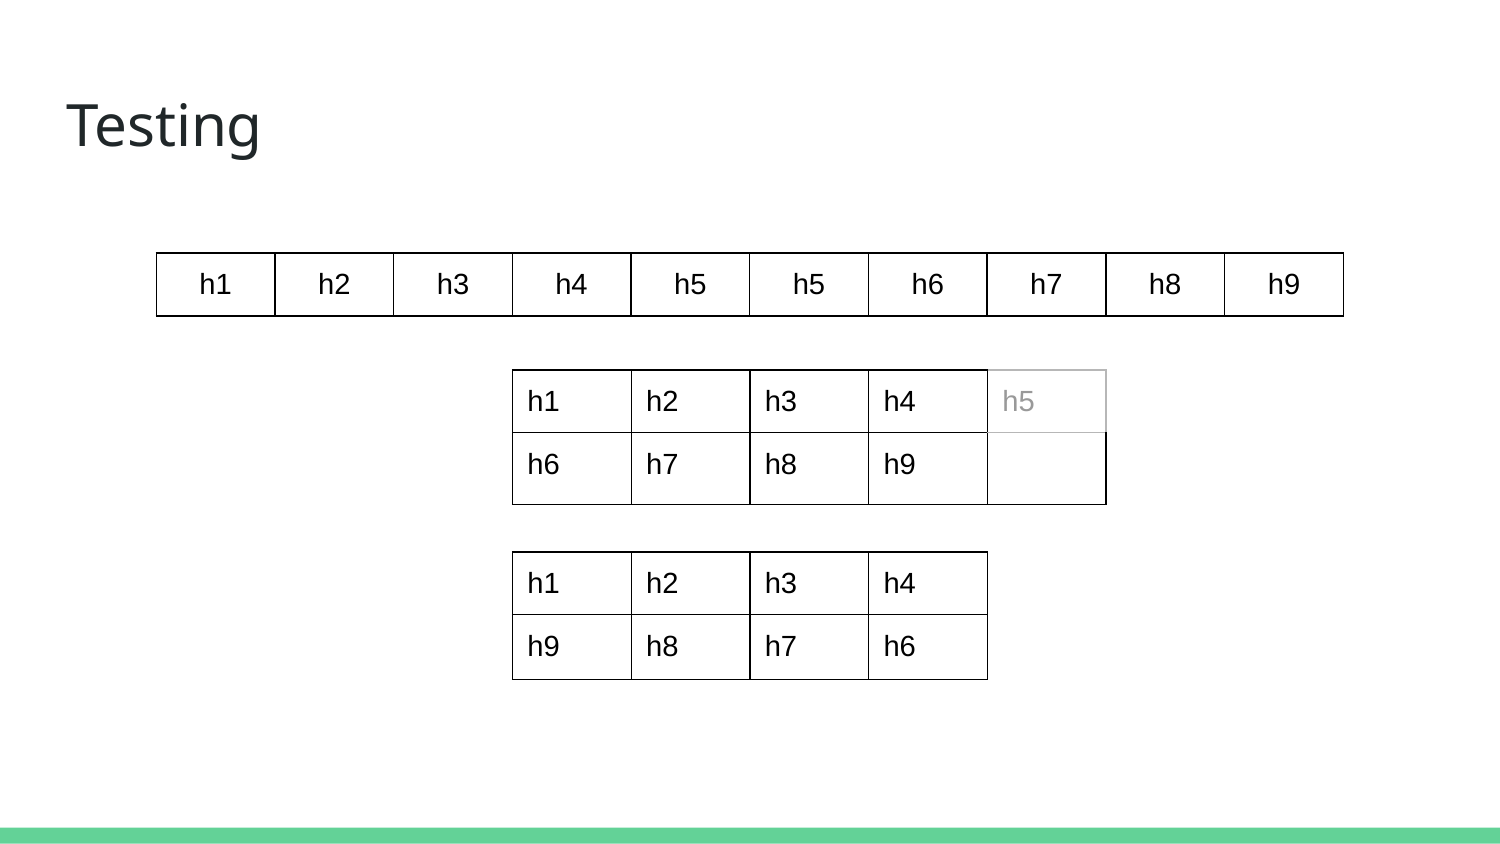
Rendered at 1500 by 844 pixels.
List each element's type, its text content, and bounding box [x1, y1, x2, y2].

table_header h8 [1107, 254, 1224, 315]
table_header h4 [513, 254, 630, 315]
table_header h3 [394, 254, 512, 315]
table_cell h6 [869, 615, 987, 679]
table_header h5 [750, 254, 868, 315]
table_header h1 [513, 553, 631, 614]
table_cell h6 [513, 433, 631, 504]
table_cell h9 [513, 615, 631, 679]
table_cell h8 [751, 433, 868, 504]
table_header h2 [632, 371, 749, 432]
table_header h2 [276, 254, 393, 315]
table_header h5 [988, 371, 1105, 432]
table_cell h7 [632, 433, 749, 504]
table_header h4 [869, 553, 987, 614]
table_header h5 [632, 254, 749, 315]
table_cell h9 [869, 433, 987, 504]
table_header h1 [157, 254, 274, 315]
table_cell h7 [751, 615, 868, 679]
table_cell h8 [632, 615, 749, 679]
table_header h3 [751, 553, 868, 614]
table_cell [988, 433, 1105, 504]
table_header h4 [869, 371, 987, 432]
title Testing [51, 72, 1449, 167]
table_header h6 [869, 254, 986, 315]
table_header h9 [1225, 254, 1343, 315]
table_header h1 [513, 371, 631, 432]
table_header h7 [988, 254, 1105, 315]
table_header h2 [632, 553, 749, 614]
table_header h3 [751, 371, 868, 432]
